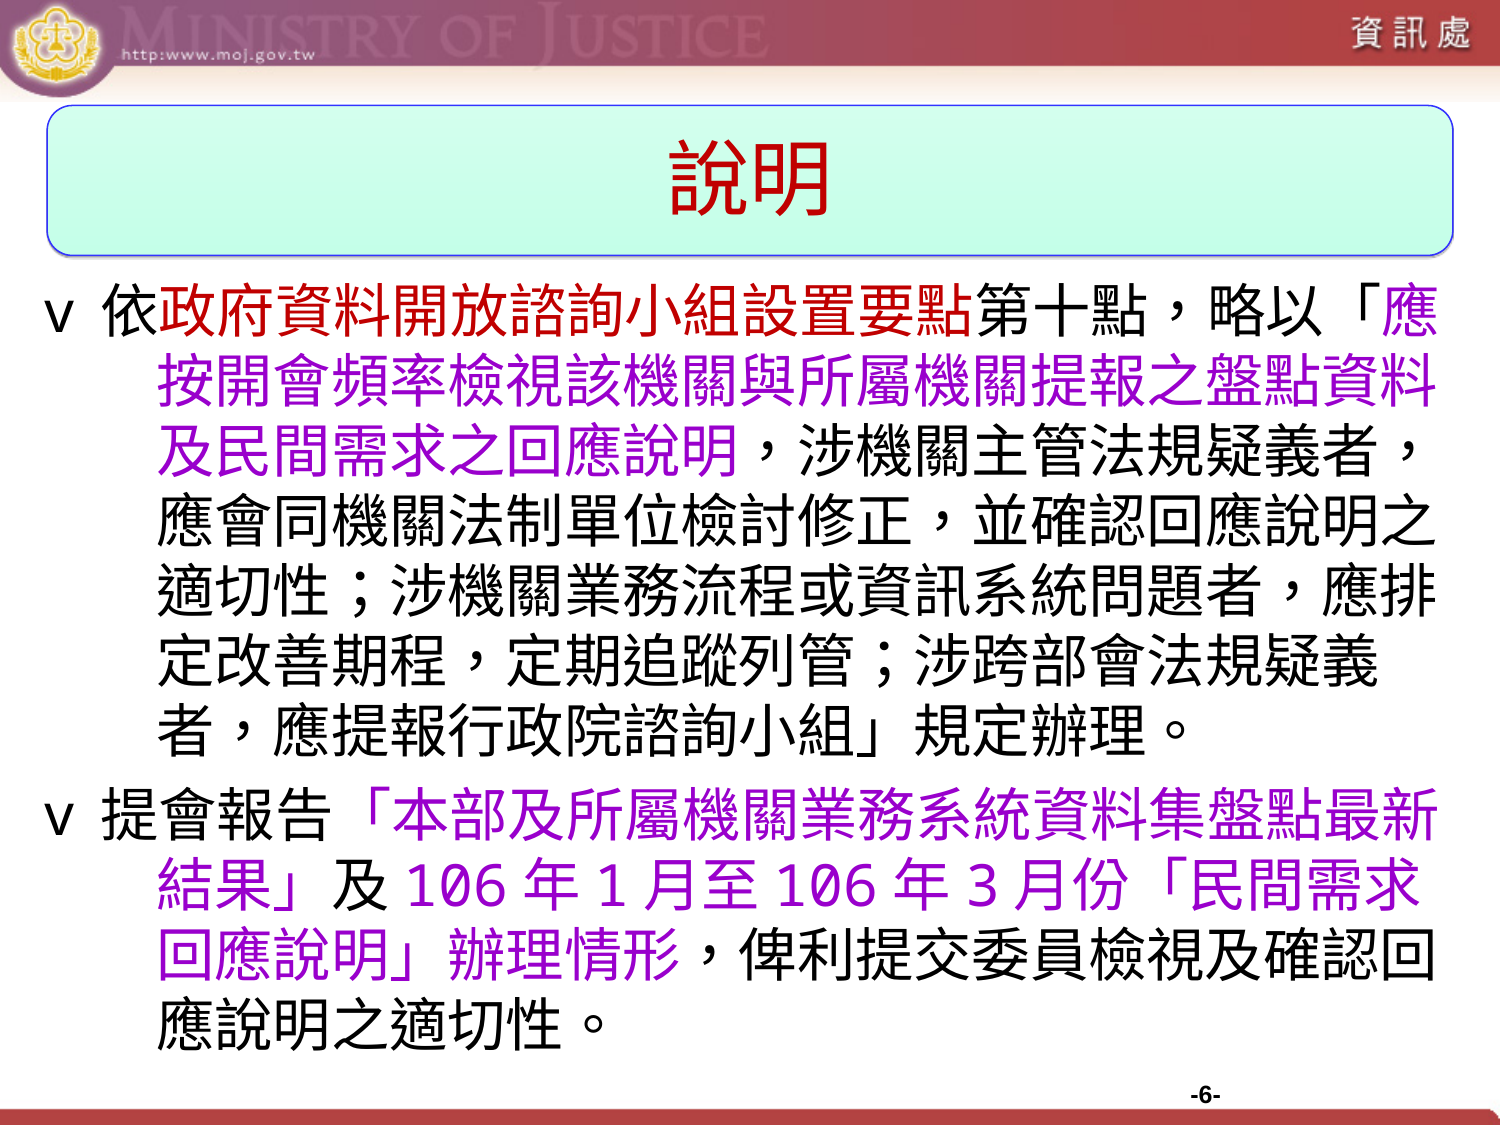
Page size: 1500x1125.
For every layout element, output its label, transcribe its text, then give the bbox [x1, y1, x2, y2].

text_box -6- [1175, 1070, 1488, 1109]
text_box [47, 105, 1453, 256]
text_box 說明 [54, 113, 1446, 248]
list 依政府資料開放諮詢小組設置要點第十點，略以「應按開會頻率檢視該機關與所屬機關提報之盤點資料及民間需求之回應說明，涉機關主管法規疑義者，應會同機關法制單位檢討修正，並確認回應說明之適切性；涉機關業務流程或資訊系統問題者，應排定改善期程，定期追蹤列管；涉跨部會法規疑義者，應提報行政院諮詢小組」規定辦理。 提會報告「本部及所屬機關業務系統資料集盤點最新結果」及106年1月至106年3月份「民間需求回應說明」辦理情形，俾利提交委員檢視及確認回應說明之適切性。 [29, 267, 1483, 1125]
